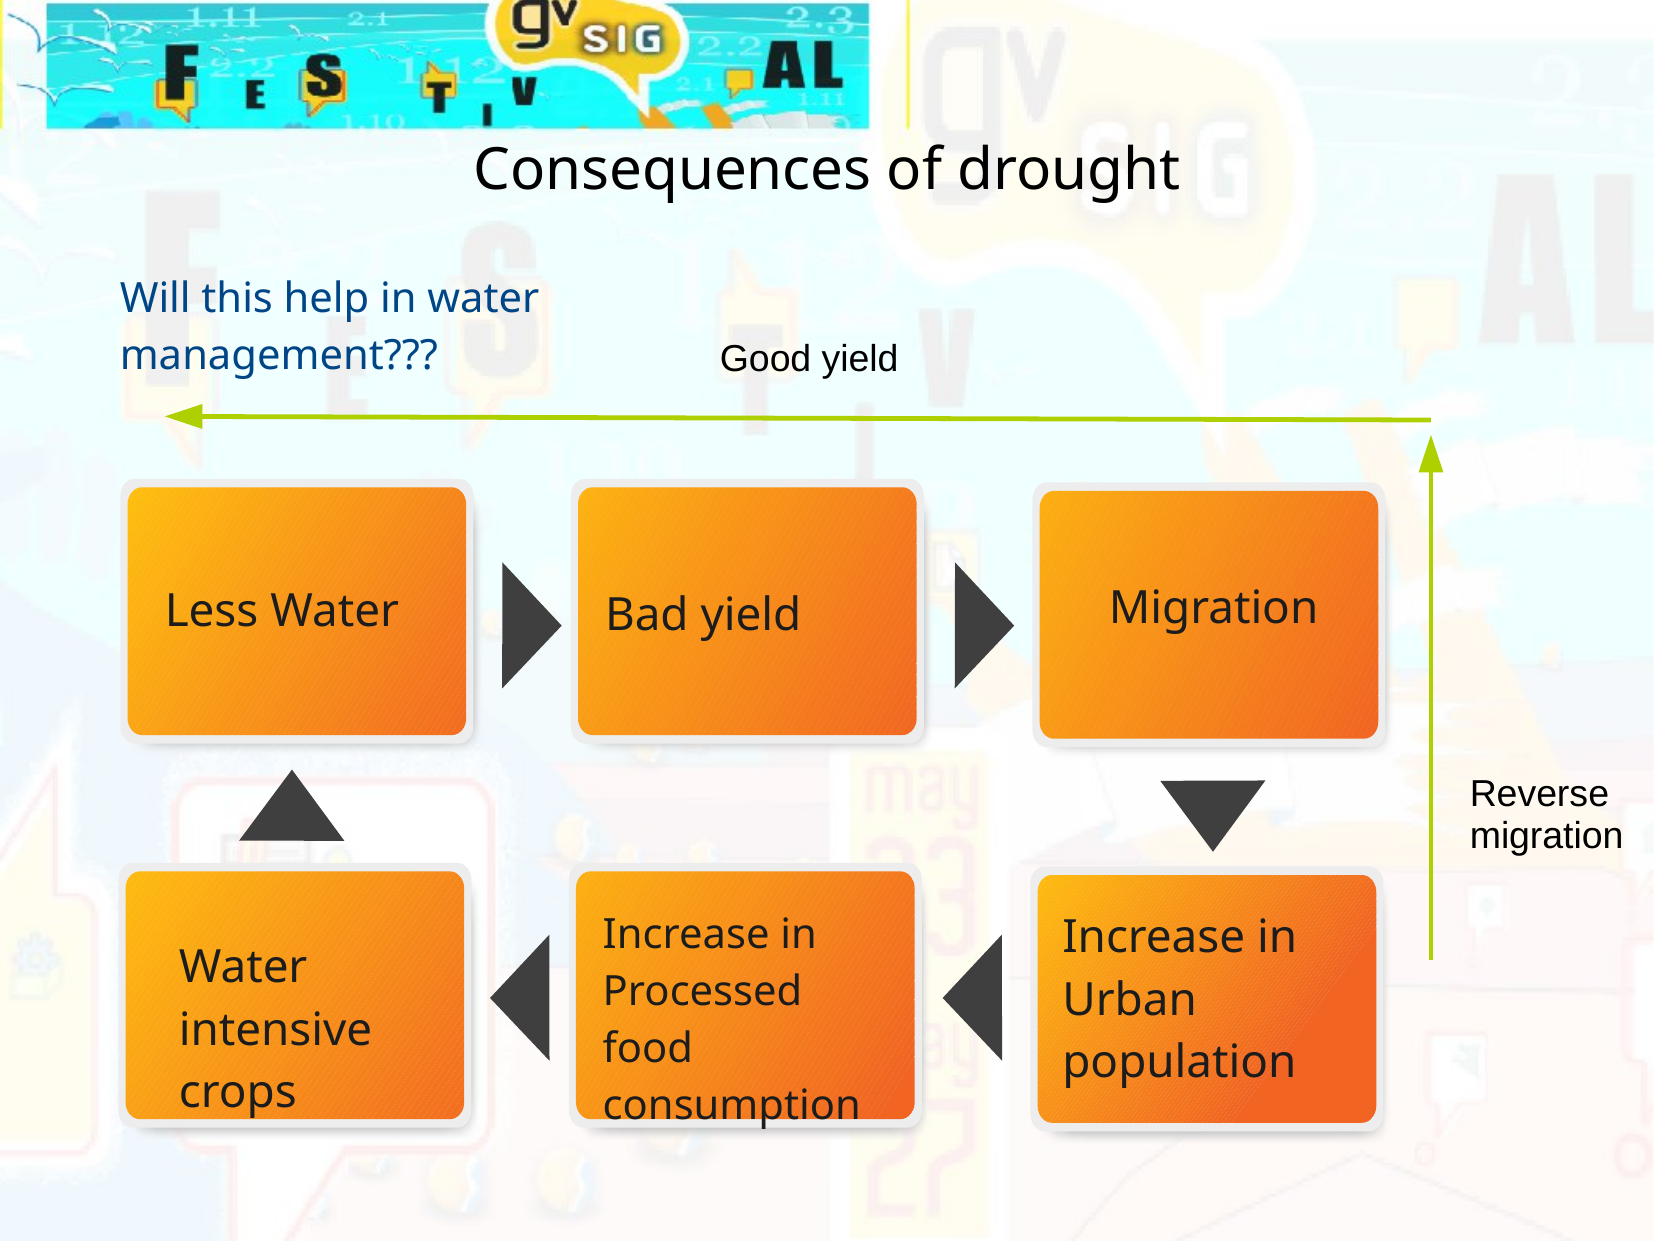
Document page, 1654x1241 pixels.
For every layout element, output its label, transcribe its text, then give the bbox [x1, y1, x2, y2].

text_box Water intensive crops [164, 926, 406, 1096]
text_box Increase in Urban population [1047, 896, 1351, 1066]
picture [0, 0, 1654, 1241]
text_box Increase in Processed food consumption [587, 896, 901, 1100]
text_box Will this help in water management??? [105, 260, 586, 417]
text_box Good yield [705, 330, 1081, 396]
text_box Less Water [150, 570, 460, 688]
text_box Migration [1094, 567, 1336, 657]
title Consequences of drought [82, 62, 1571, 271]
text_box Reverse migration [1455, 765, 1651, 872]
text_box Bad yield [590, 574, 901, 692]
